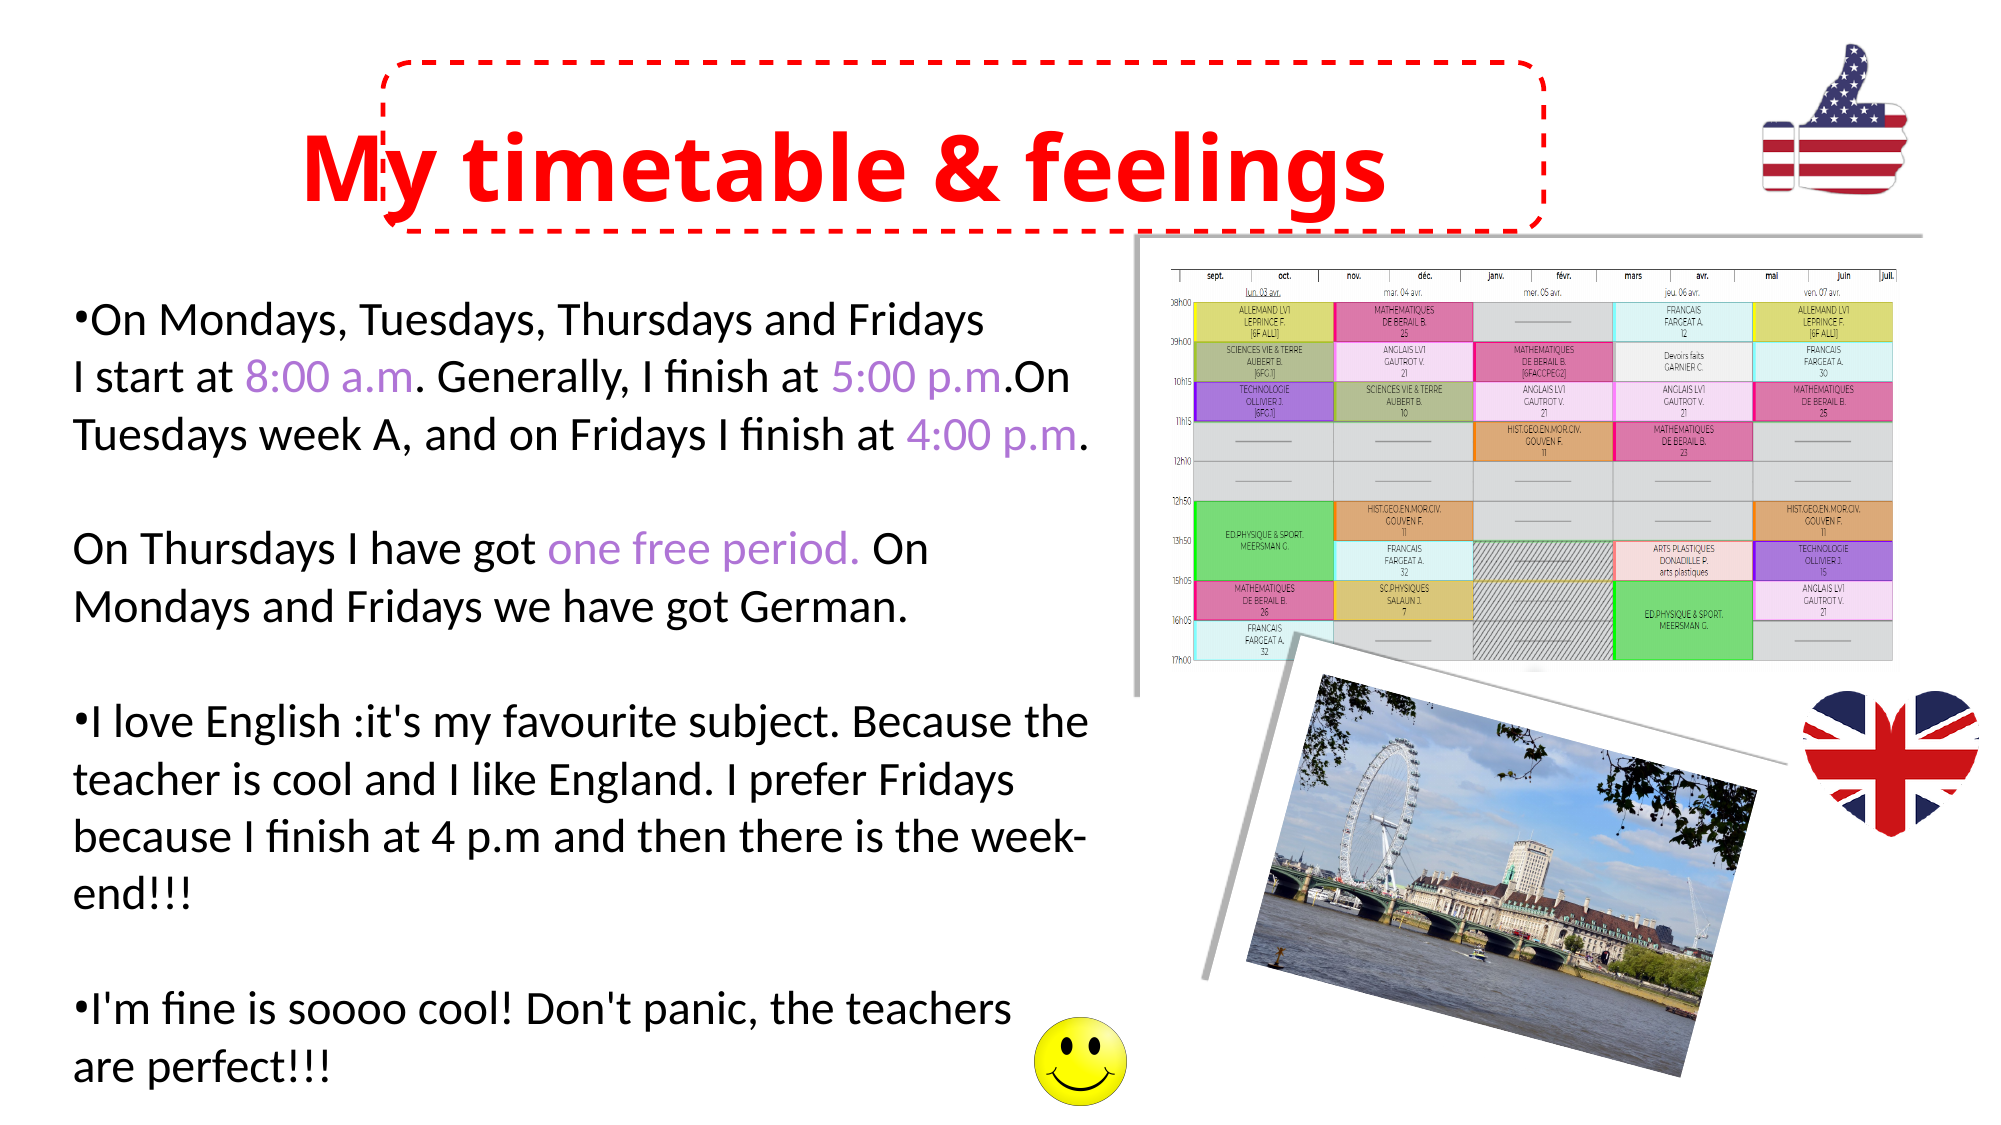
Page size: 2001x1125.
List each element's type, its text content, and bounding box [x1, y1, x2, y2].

picture [1803, 691, 1979, 837]
text_box [56, 255, 1132, 847]
picture [1680, 37, 1925, 202]
picture [1032, 1015, 1129, 1108]
title My timetable & feelings [117, 63, 1843, 279]
picture [1245, 673, 1758, 1078]
picture [1171, 269, 1900, 673]
text_box On Mondays, Tuesdays, Thursdays and Fridays I start at 8:00 a.m. Generally, I finish at 5:00 p.m.​On Tuesdays week A, and on Fridays I finish at 4:00 p.m. On Thursdays I have got one free period. On Mondays and Fridays we have got German. I love English :it's my favourite subject. Because the teacher is cool and I like England. I prefer Fridays because I finish at 4 p.m and then there is the week-end!!! I'm fine is soooo cool! Don't panic, the teachers are perfect!!! [57, 279, 1144, 1125]
